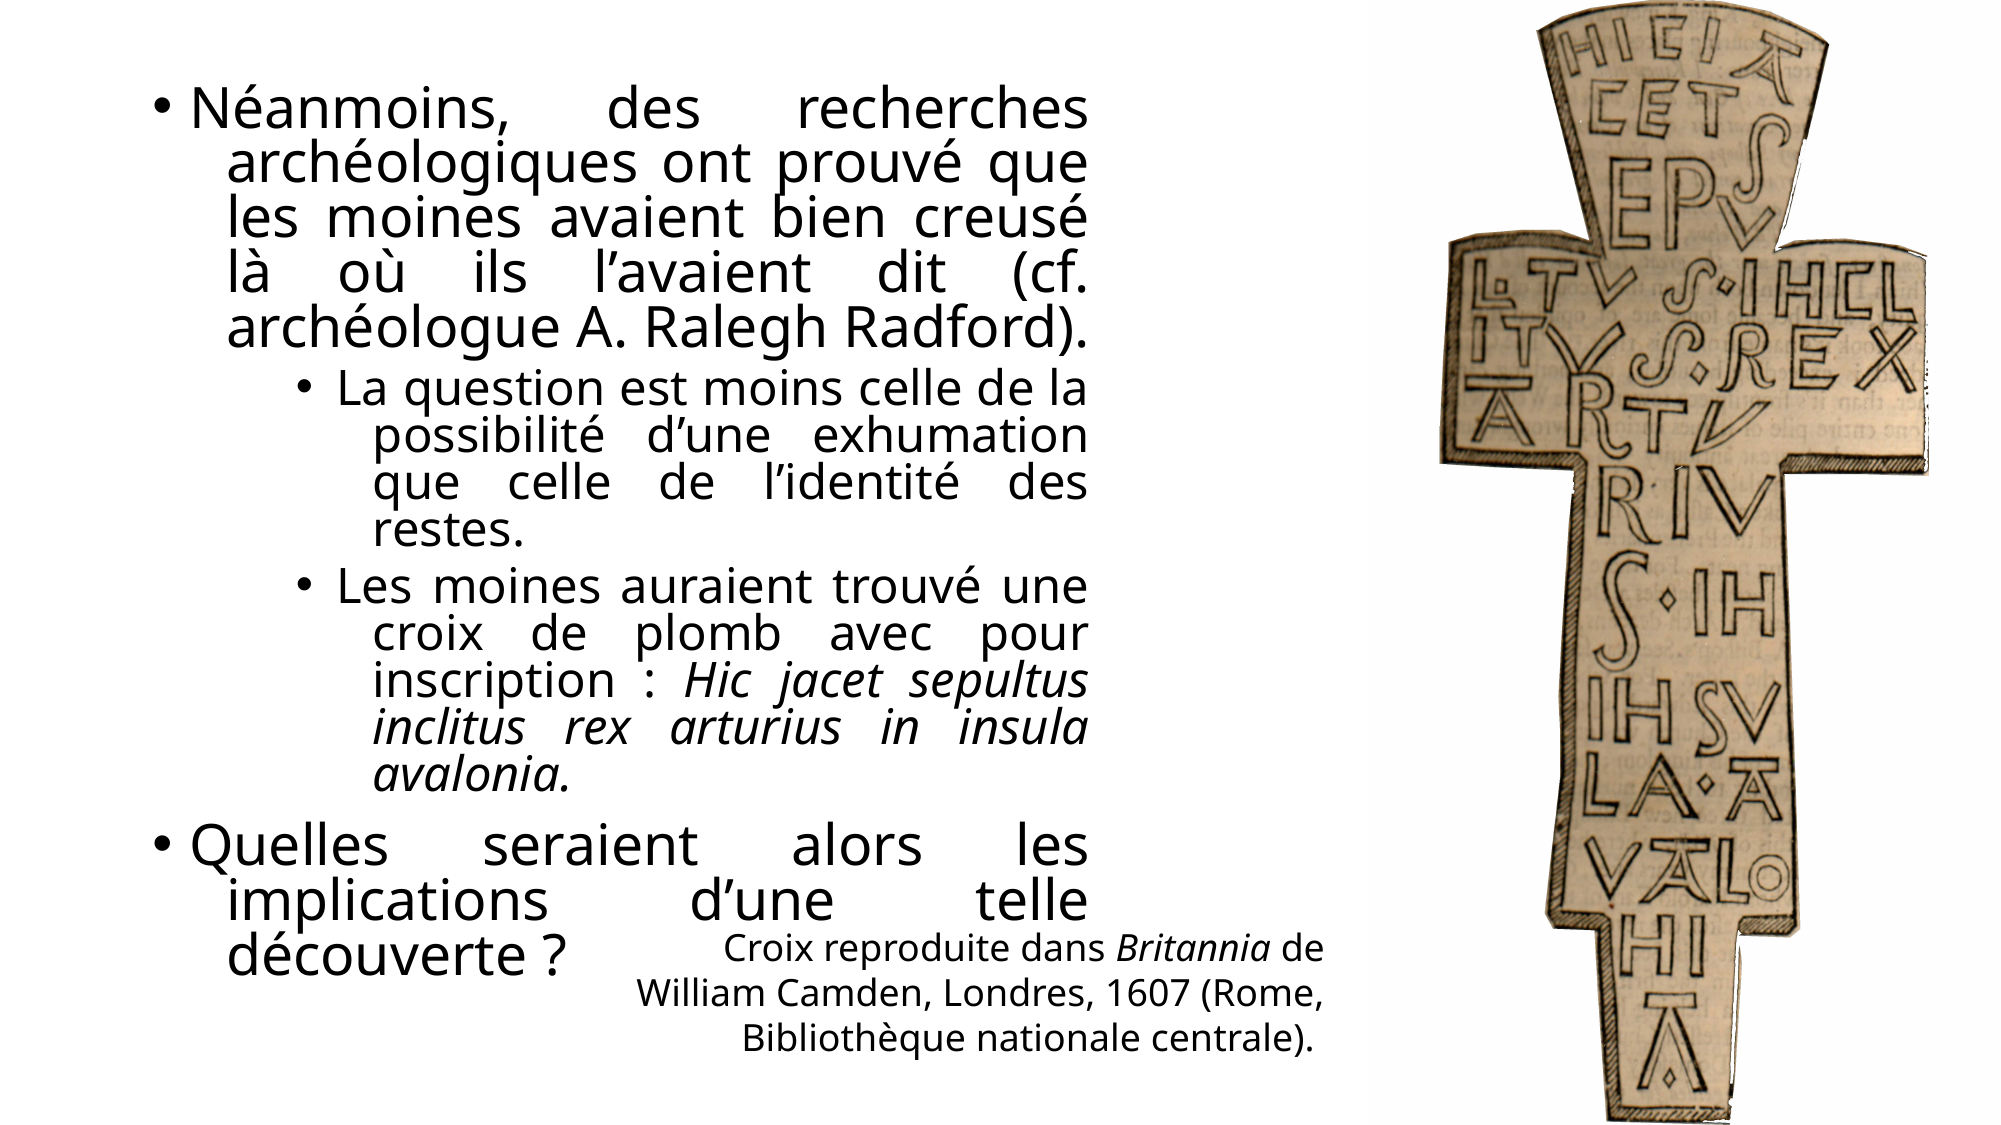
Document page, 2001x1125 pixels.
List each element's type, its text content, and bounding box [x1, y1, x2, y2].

list Néanmoins, des recherches archéologiques ont prouvé que les moines avaient bien creusé là où ils l’avaient dit (cf. archéologue A. Ralegh Radford). La question est moins celle de la possibilité d’une exhumation que celle de l’identité des restes. Les moines auraient trouvé une croix de plomb avec pour inscription : Hic jacet sepultus inclitus rex arturius in insula avalonia. Quelles seraient alors les implications d’une telle découverte ? [137, 76, 1106, 1014]
text_box Croix reproduite dans Britannia de William Camden, Londres, 1607 (Rome, Bibliothèque nationale centrale). [621, 916, 1360, 1069]
picture [1369, 0, 2000, 1125]
